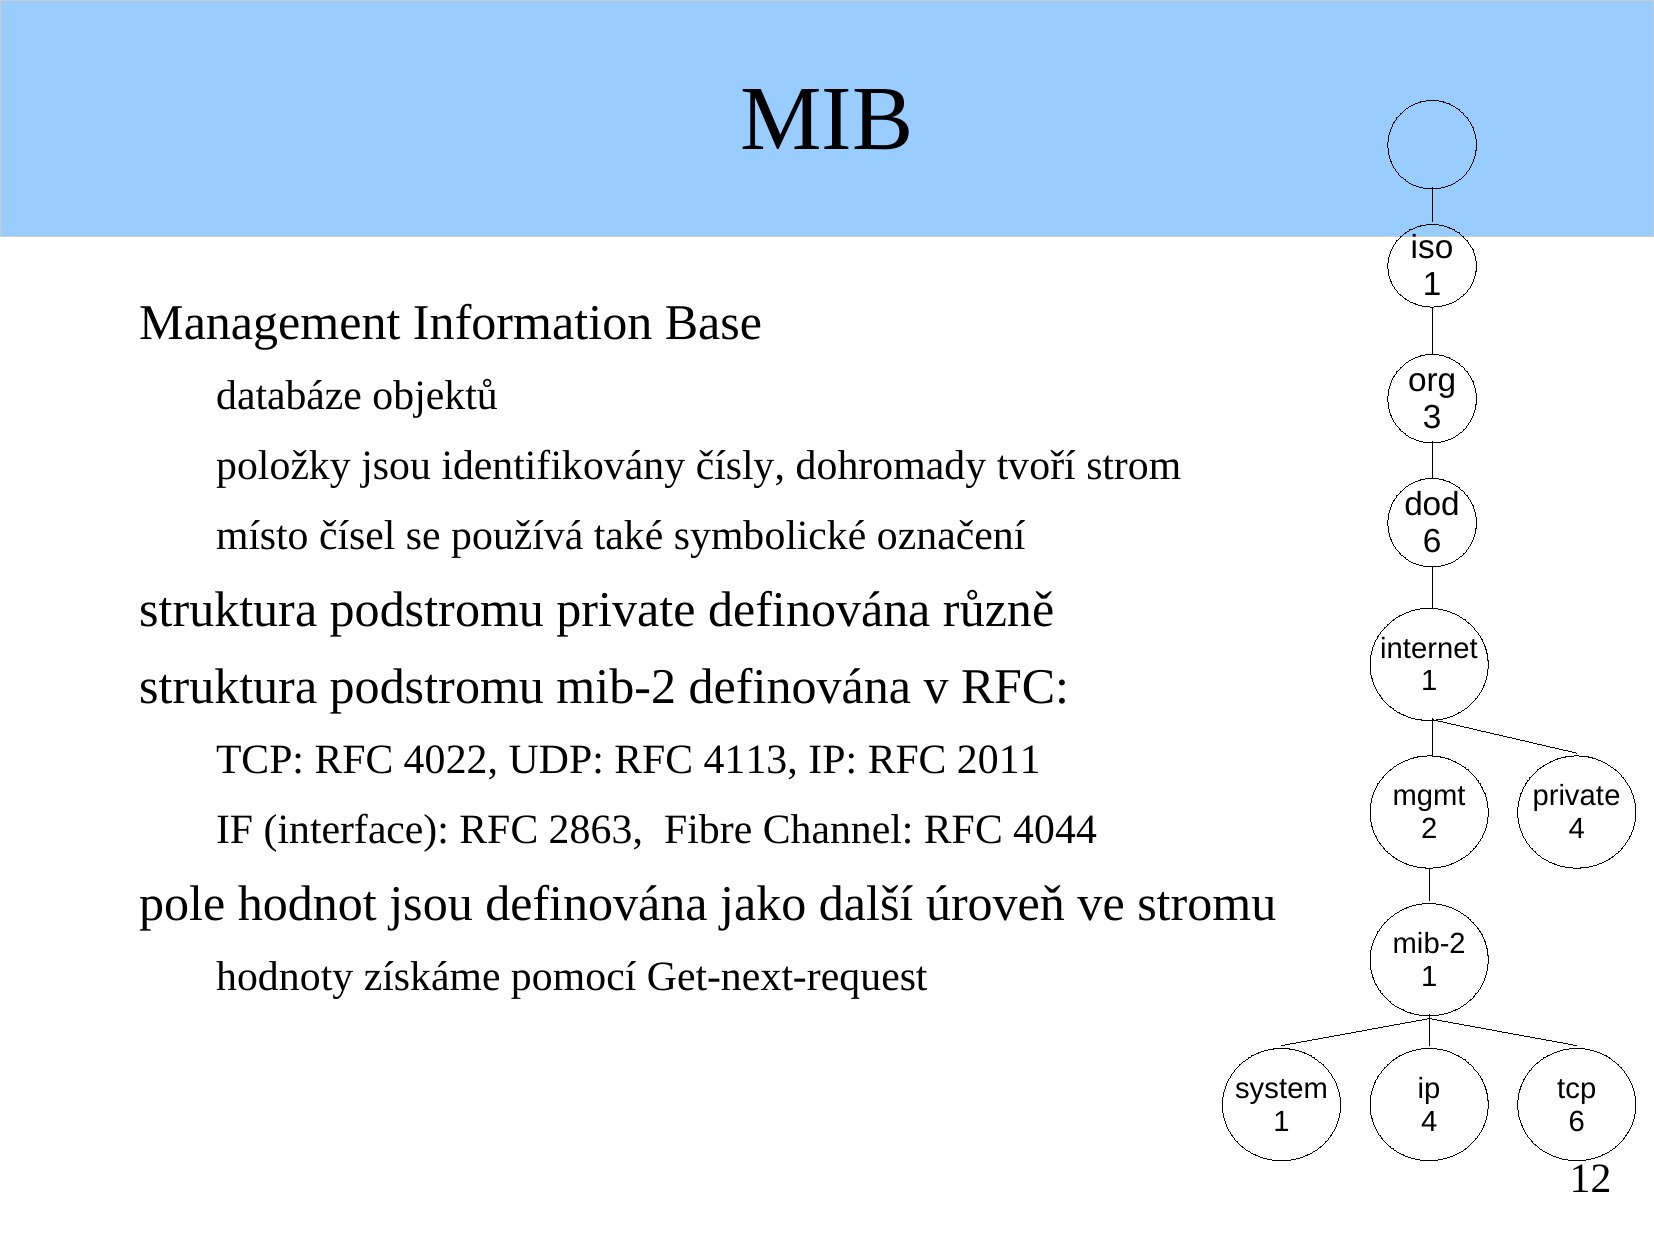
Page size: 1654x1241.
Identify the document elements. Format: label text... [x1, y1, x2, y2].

text_box mib-2 1 [1370, 903, 1489, 1016]
text_box ip 4 [1370, 1048, 1489, 1161]
text_box org 3 [1387, 354, 1477, 443]
text_box private 4 [1517, 755, 1636, 869]
text_box iso 1 [1387, 224, 1477, 308]
text_box internet 1 [1370, 608, 1489, 721]
list Management Information Base databáze objektů položky jsou identifikovány čísly, dohromady tvoří strom místo čísel se používá také symbolické označení struktura podstromu private definována různě struktura podstromu mib-2 definována v RFC: TCP: RFC 4022, UDP: RFC 4113, IP: RFC 2011 IF (interface): RFC 2863, Fibre Channel: RFC 4044 pole hodnot jsou definována jako další úroveň ve stromu hodnoty získáme pomocí Get-next-request [121, 295, 1534, 1127]
text_box mgmt 2 [1370, 755, 1489, 869]
text_box dod 6 [1387, 478, 1477, 567]
text_box tcp 6 [1517, 1048, 1636, 1161]
text_box system 1 [1222, 1048, 1341, 1161]
title MIB [0, 0, 1654, 237]
